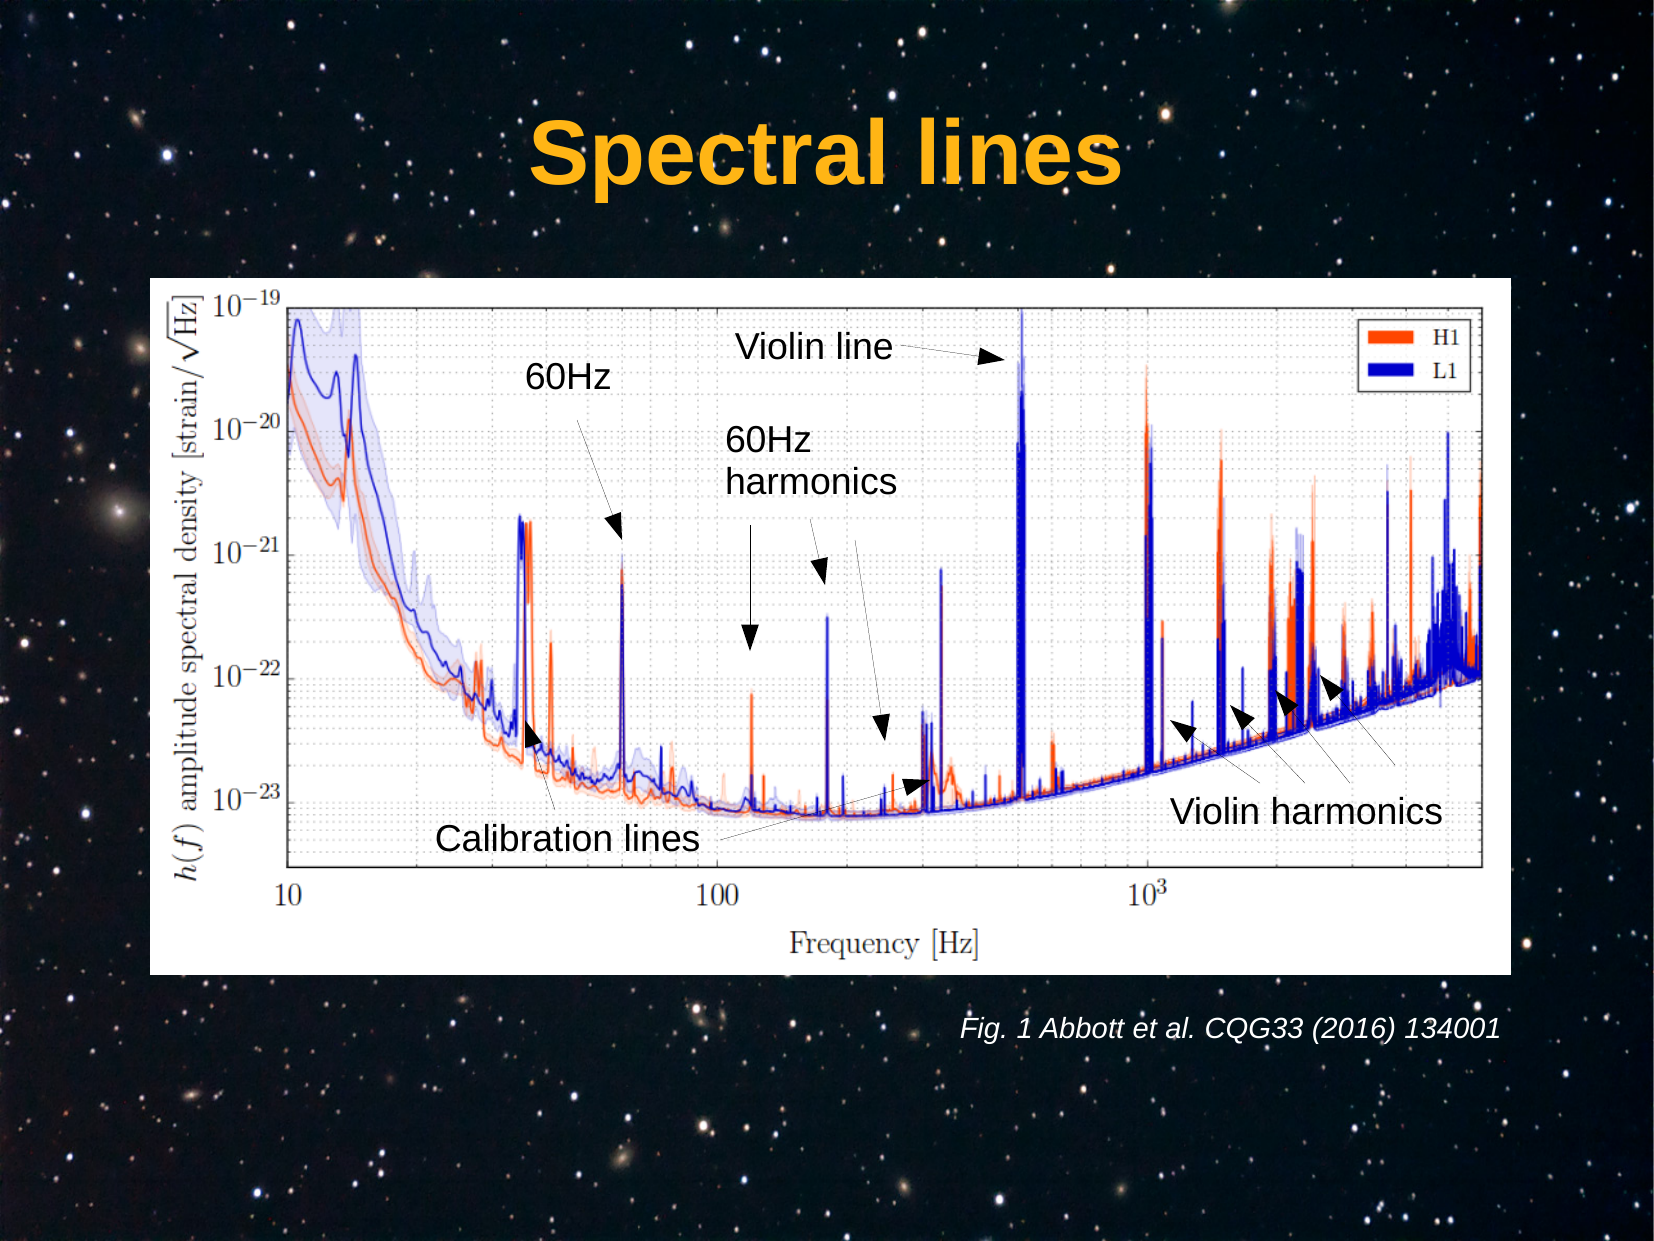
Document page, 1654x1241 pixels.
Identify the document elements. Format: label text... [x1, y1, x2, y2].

title Spectral lines [82, 49, 1571, 257]
picture [0, 0, 1654, 1241]
text_box 60Hz [510, 348, 631, 406]
text_box Calibration lines [420, 810, 721, 867]
text_box Fig. 1 Abbott et al. CQG33 (2016) 134001 [945, 1005, 1531, 1053]
text_box Violin harmonics [1155, 783, 1471, 841]
text_box Violin line [720, 318, 931, 376]
text_box 60Hz harmonics [710, 410, 921, 510]
